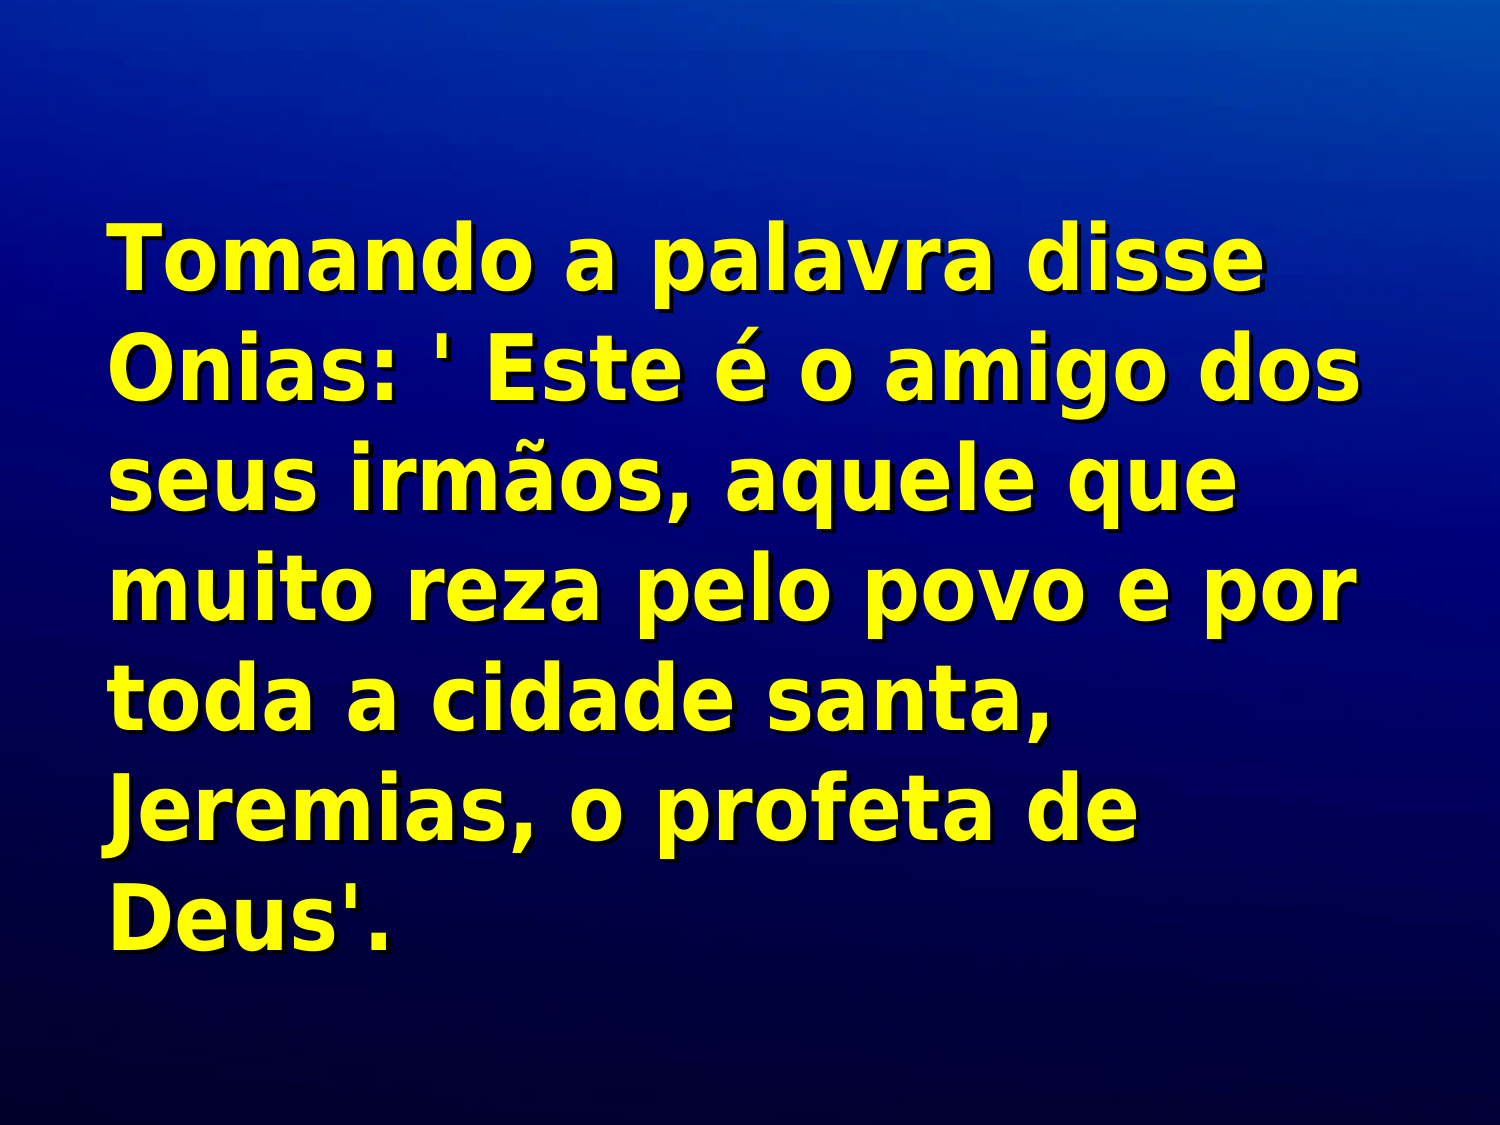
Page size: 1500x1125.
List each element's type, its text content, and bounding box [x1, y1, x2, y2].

picture [0, 0, 1500, 1125]
text_box Tomando a palavra disse Onias: ' Este é o amigo dos seus irmãos, aquele que muito reza pelo povo e por toda a cidade santa, Jeremias, o profeta de Deus'. [92, 82, 1418, 1040]
